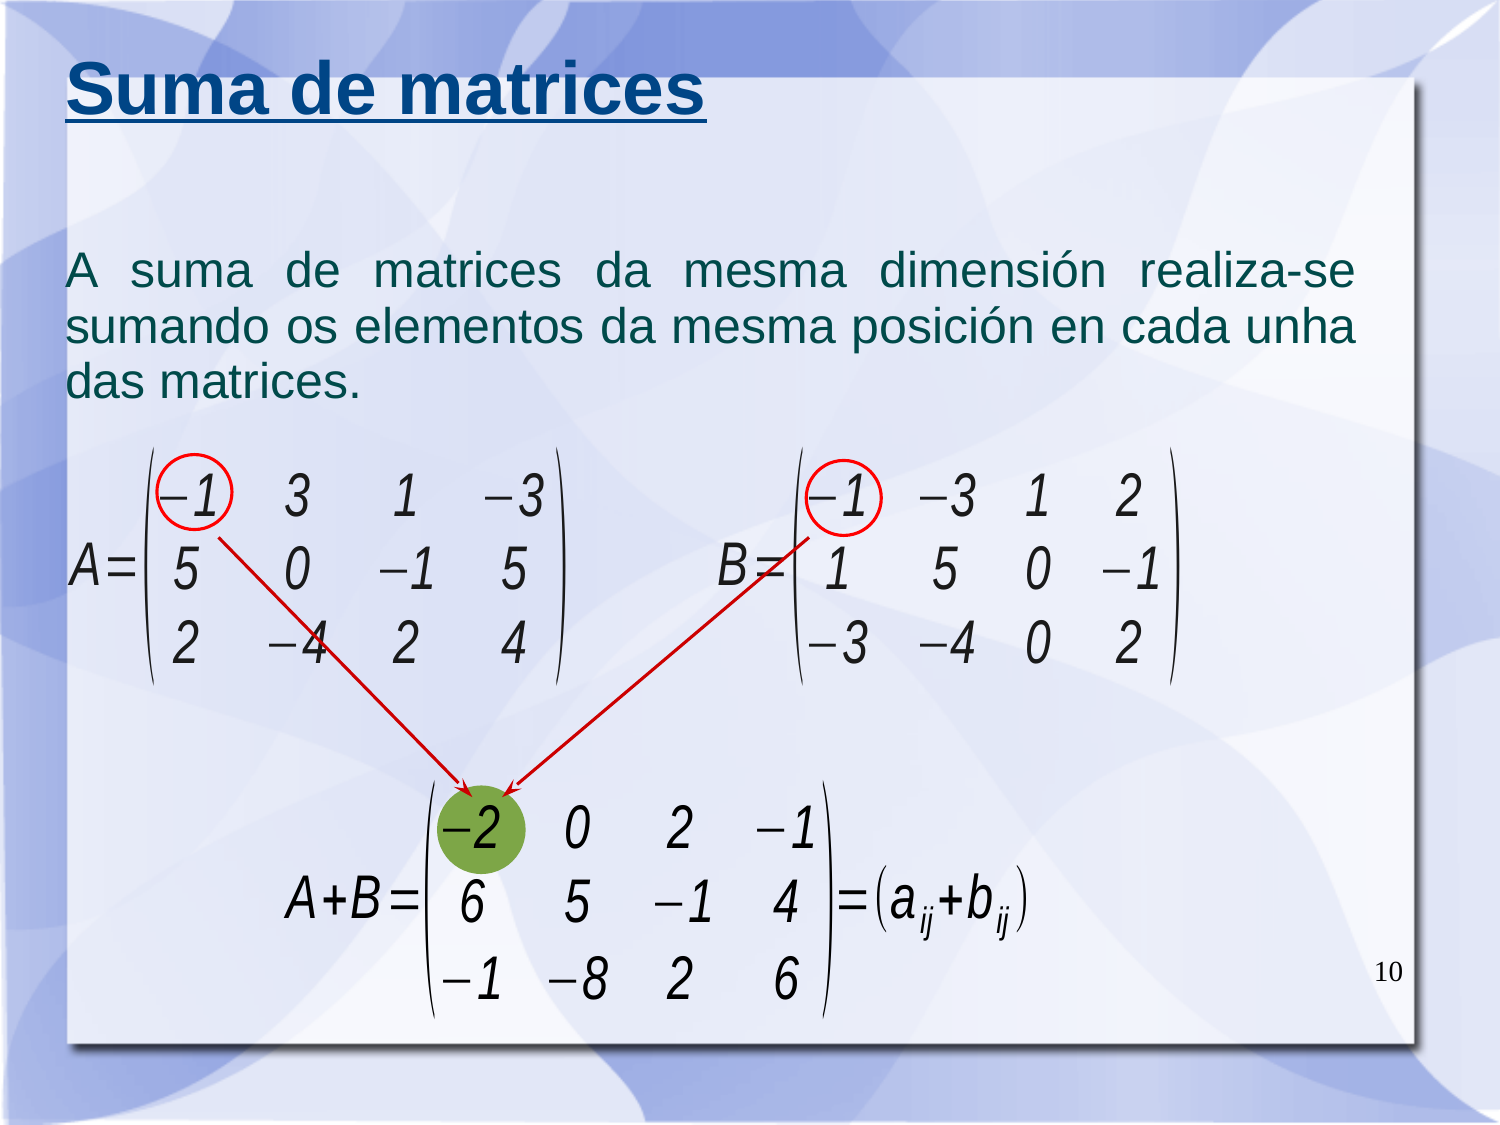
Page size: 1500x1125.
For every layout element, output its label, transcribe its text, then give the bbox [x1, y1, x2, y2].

list A suma de matrices da mesma dimensión realiza-se sumando os elementos da mesma posición en cada unha das matrices. [59, 236, 1441, 416]
title Suma de matrices [59, 29, 1441, 148]
picture [0, 0, 1500, 1125]
chart [706, 442, 1199, 689]
chart [271, 775, 1042, 1022]
chart [56, 442, 586, 689]
